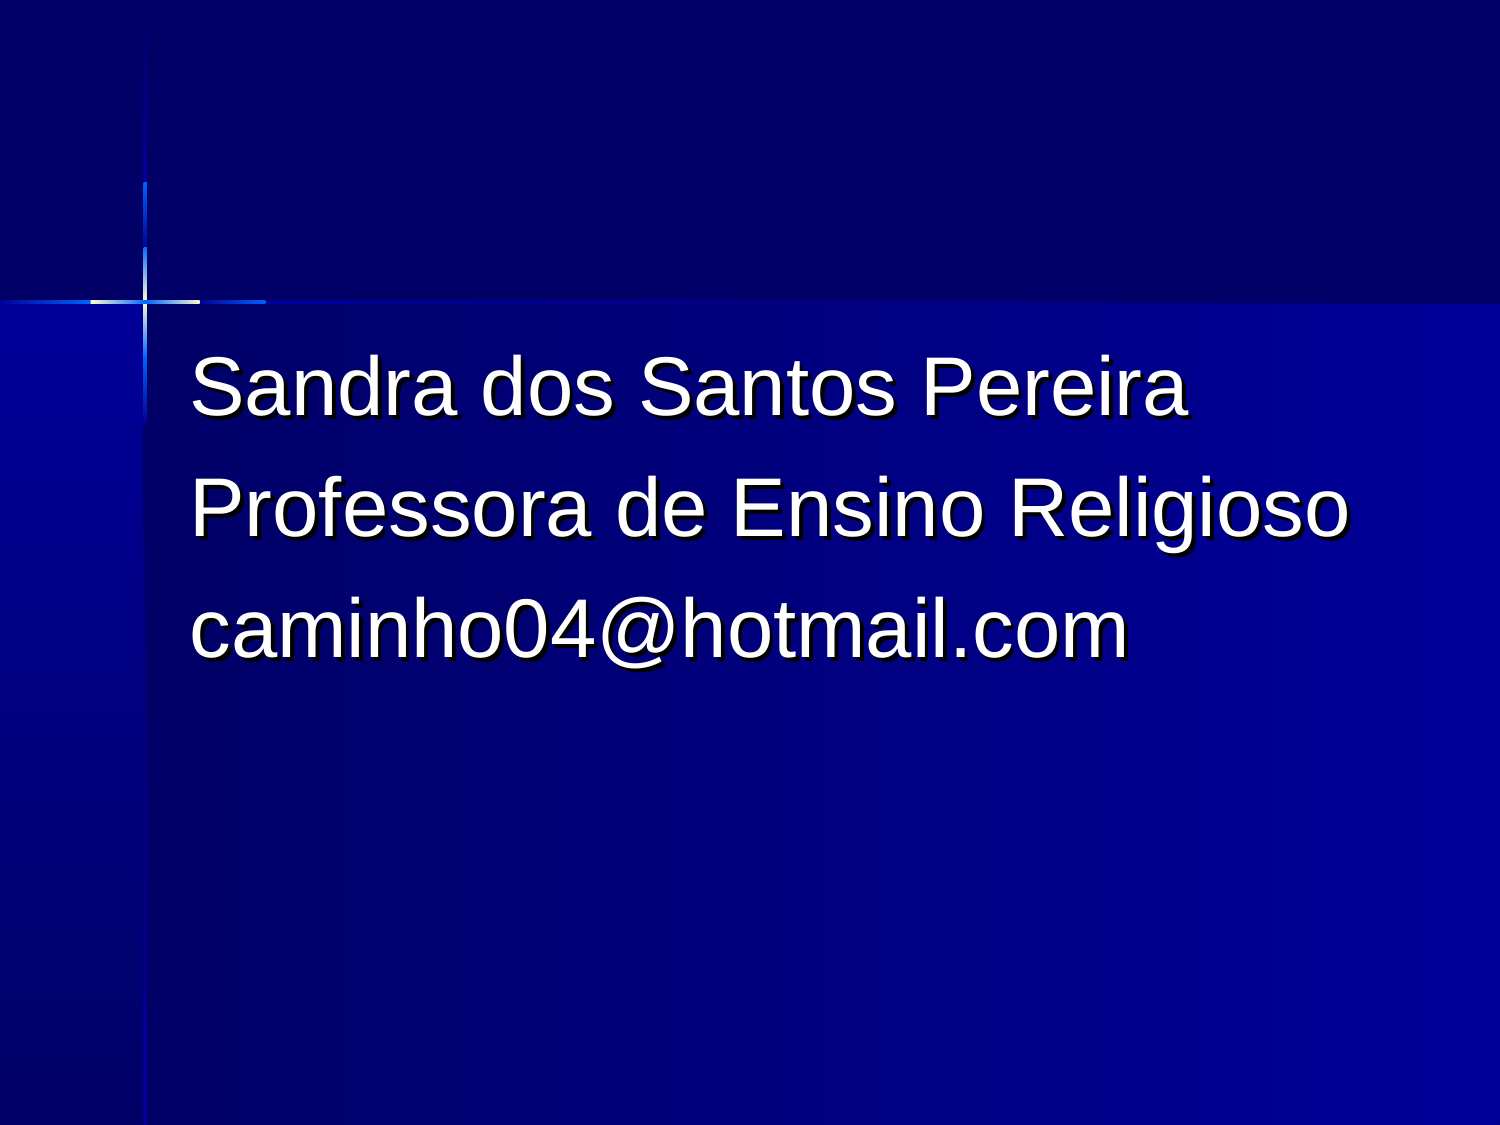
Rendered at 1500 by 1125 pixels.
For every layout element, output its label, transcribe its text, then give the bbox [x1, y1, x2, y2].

list Sandra dos Santos Pereira Professora de Ensino Religioso caminho04@hotmail.com [174, 324, 1413, 1000]
